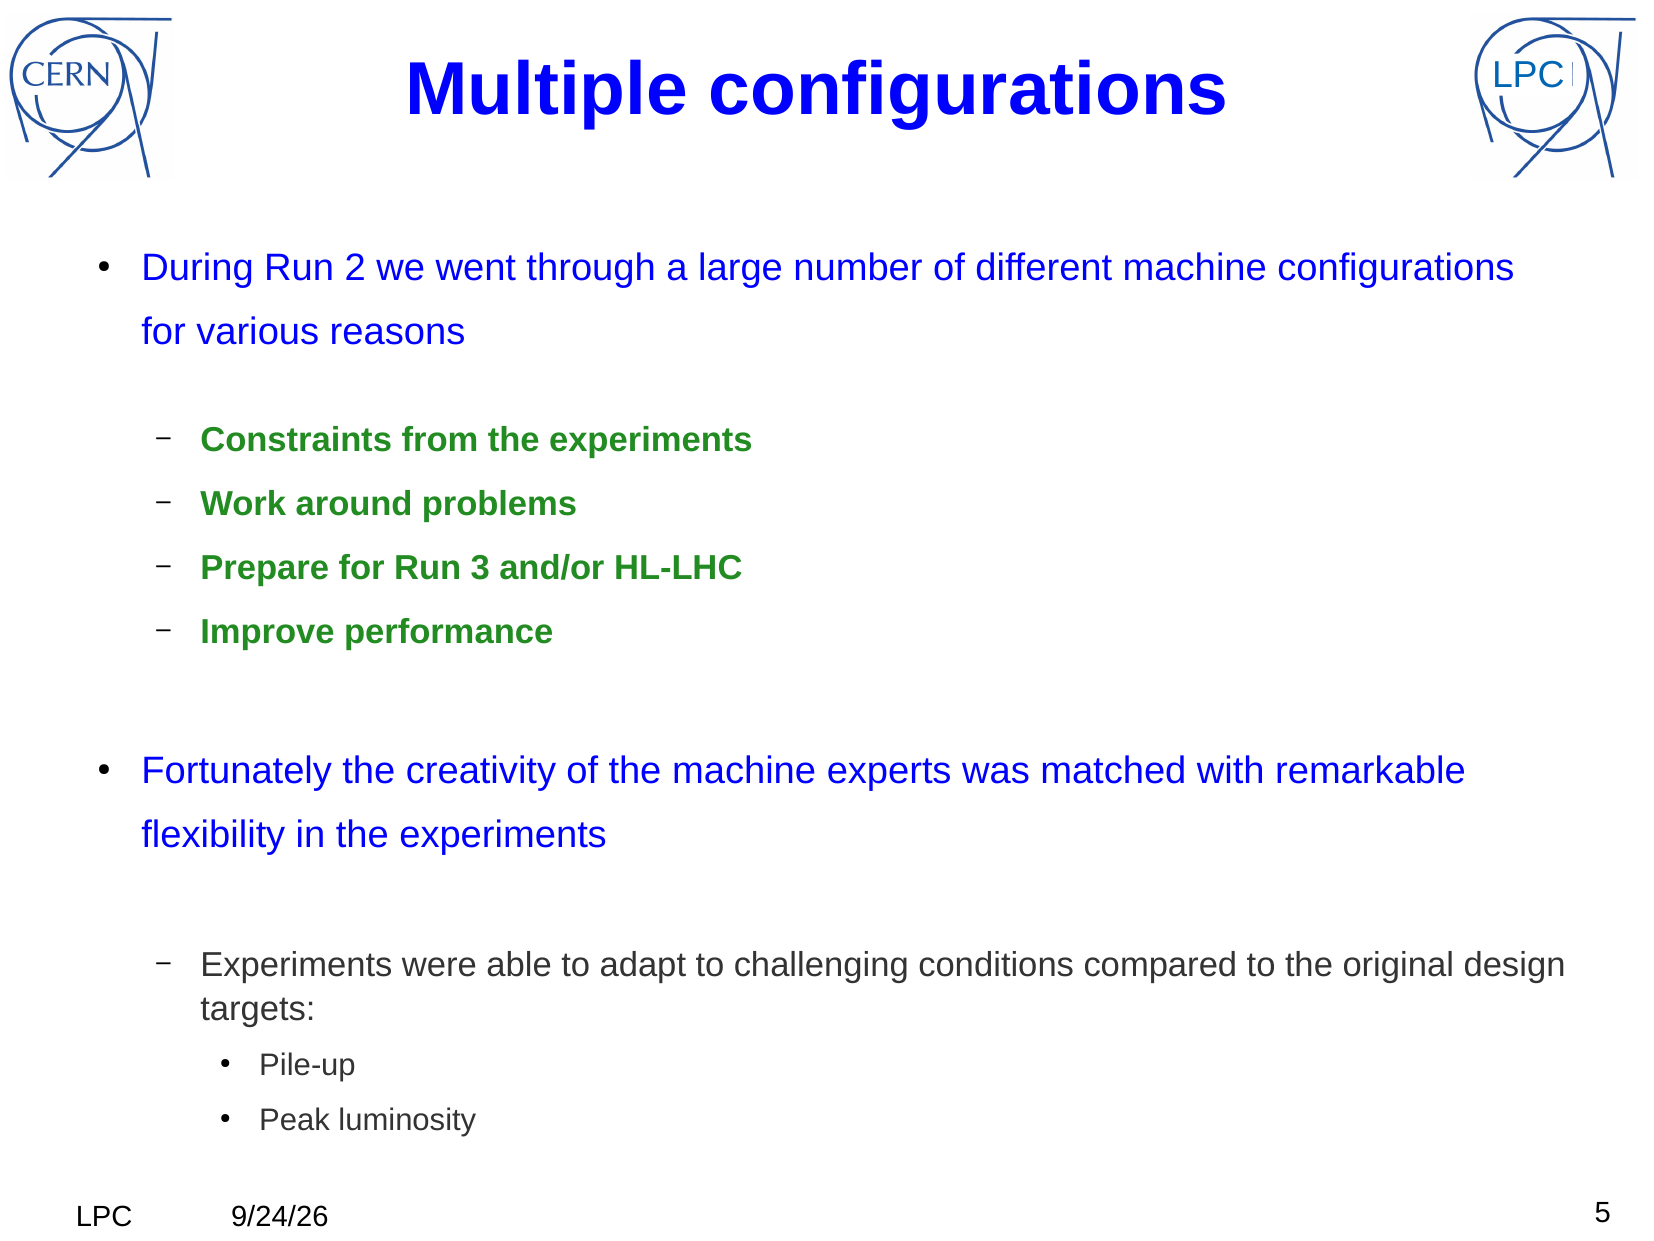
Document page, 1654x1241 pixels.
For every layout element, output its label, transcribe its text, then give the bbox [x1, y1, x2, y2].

picture [1470, 14, 1638, 180]
title Multiple configurations [173, 5, 1461, 172]
picture [5, 14, 174, 180]
list During Run 2 we went through a large number of different machine configurations for various reasons Constraints from the experiments Work around problems Prepare for Run 3 and/or HL-LHC Improve performance Fortunately the creativity of the machine experts was matched with remarkable flexibility in the experiments Experiments were able to adapt to challenging conditions compared to the original design targets: Pile-up Peak luminosity [82, 225, 1571, 1141]
